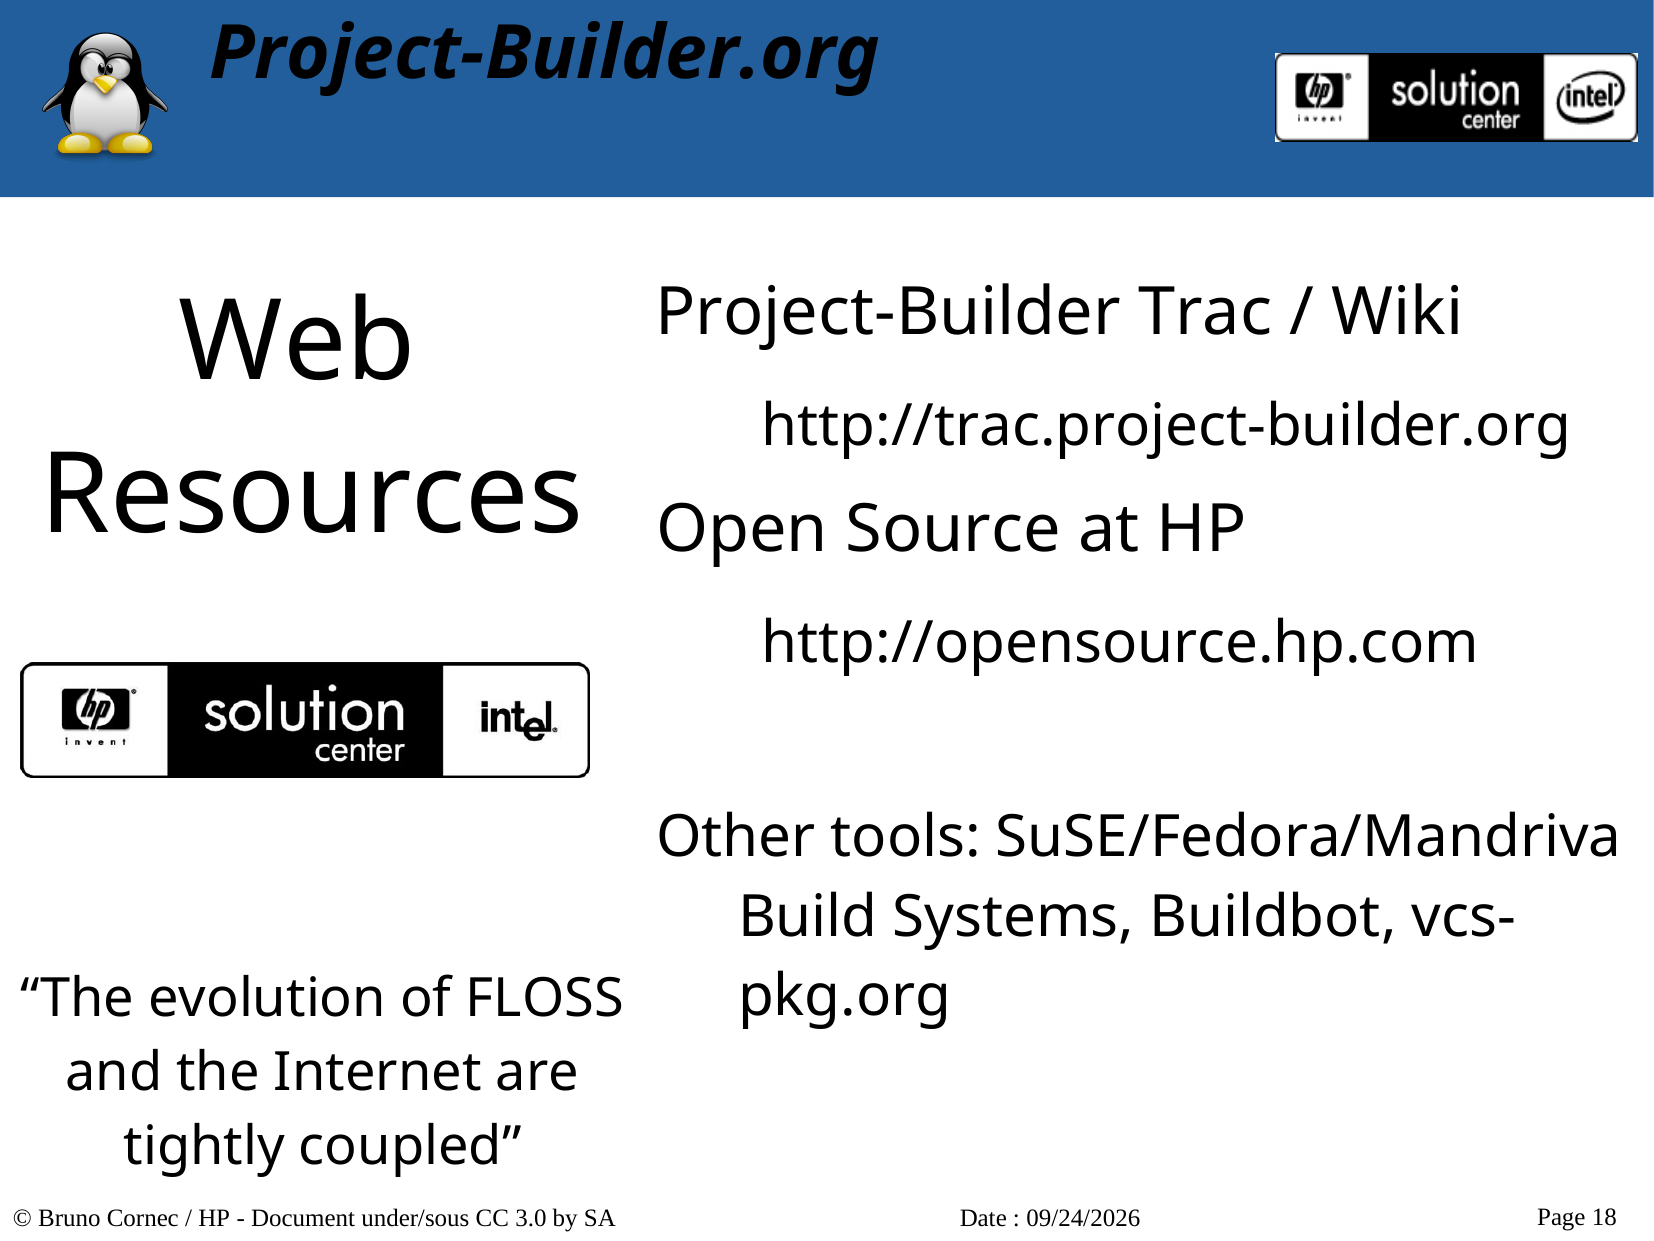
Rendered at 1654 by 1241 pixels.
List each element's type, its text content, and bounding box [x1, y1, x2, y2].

picture [20, 662, 590, 778]
picture [1275, 53, 1638, 142]
list Project-Builder Trac / Wiki http://trac.project-builder.org Open Source at HP http://opensource.hp.com Other tools: SuSE/Fedora/Mandriva Build Systems, Buildbot, vcs-pkg.org [655, 263, 1654, 1184]
text_box “The evolution of FLOSS and the Internet are tightly coupled” [20, 958, 649, 1161]
text_box Web Resources [40, 259, 595, 539]
picture [42, 29, 168, 167]
